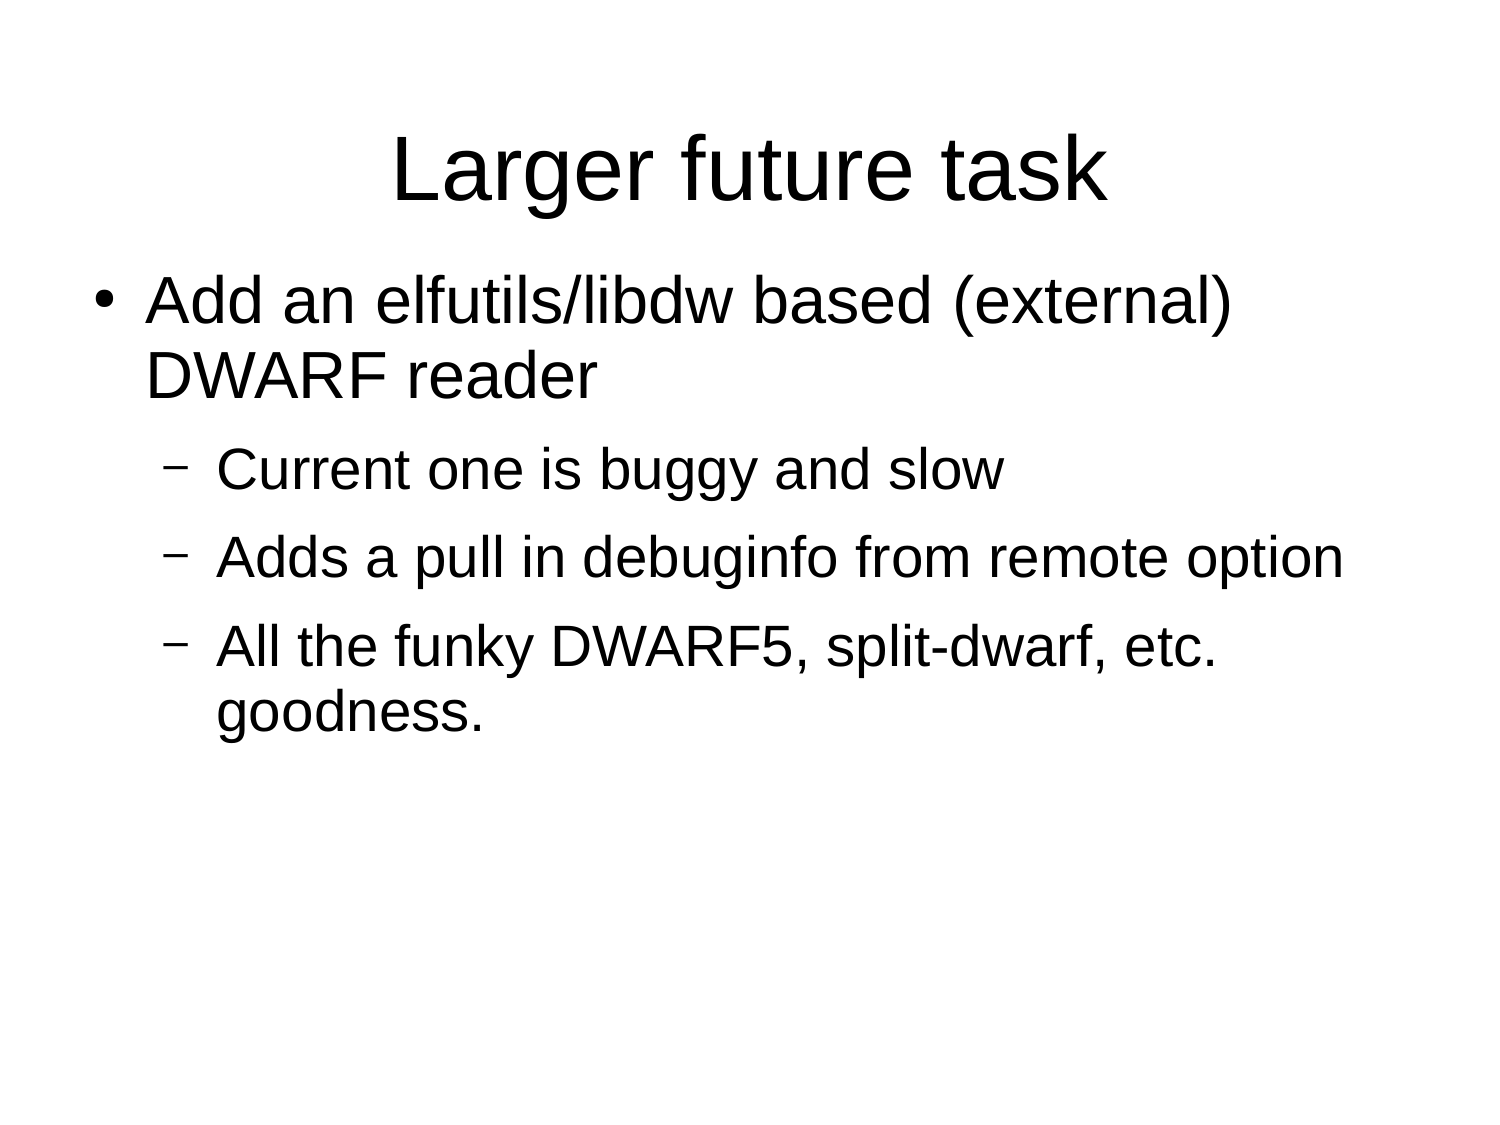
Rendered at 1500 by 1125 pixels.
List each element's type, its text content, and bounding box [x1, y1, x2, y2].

list Add an elfutils/libdw based (external) DWARF reader Current one is buggy and slow Adds a pull in debuginfo from remote option All the funky DWARF5, split-dwarf, etc. goodness. [75, 263, 1456, 1081]
title Larger future task [103, 59, 1397, 263]
